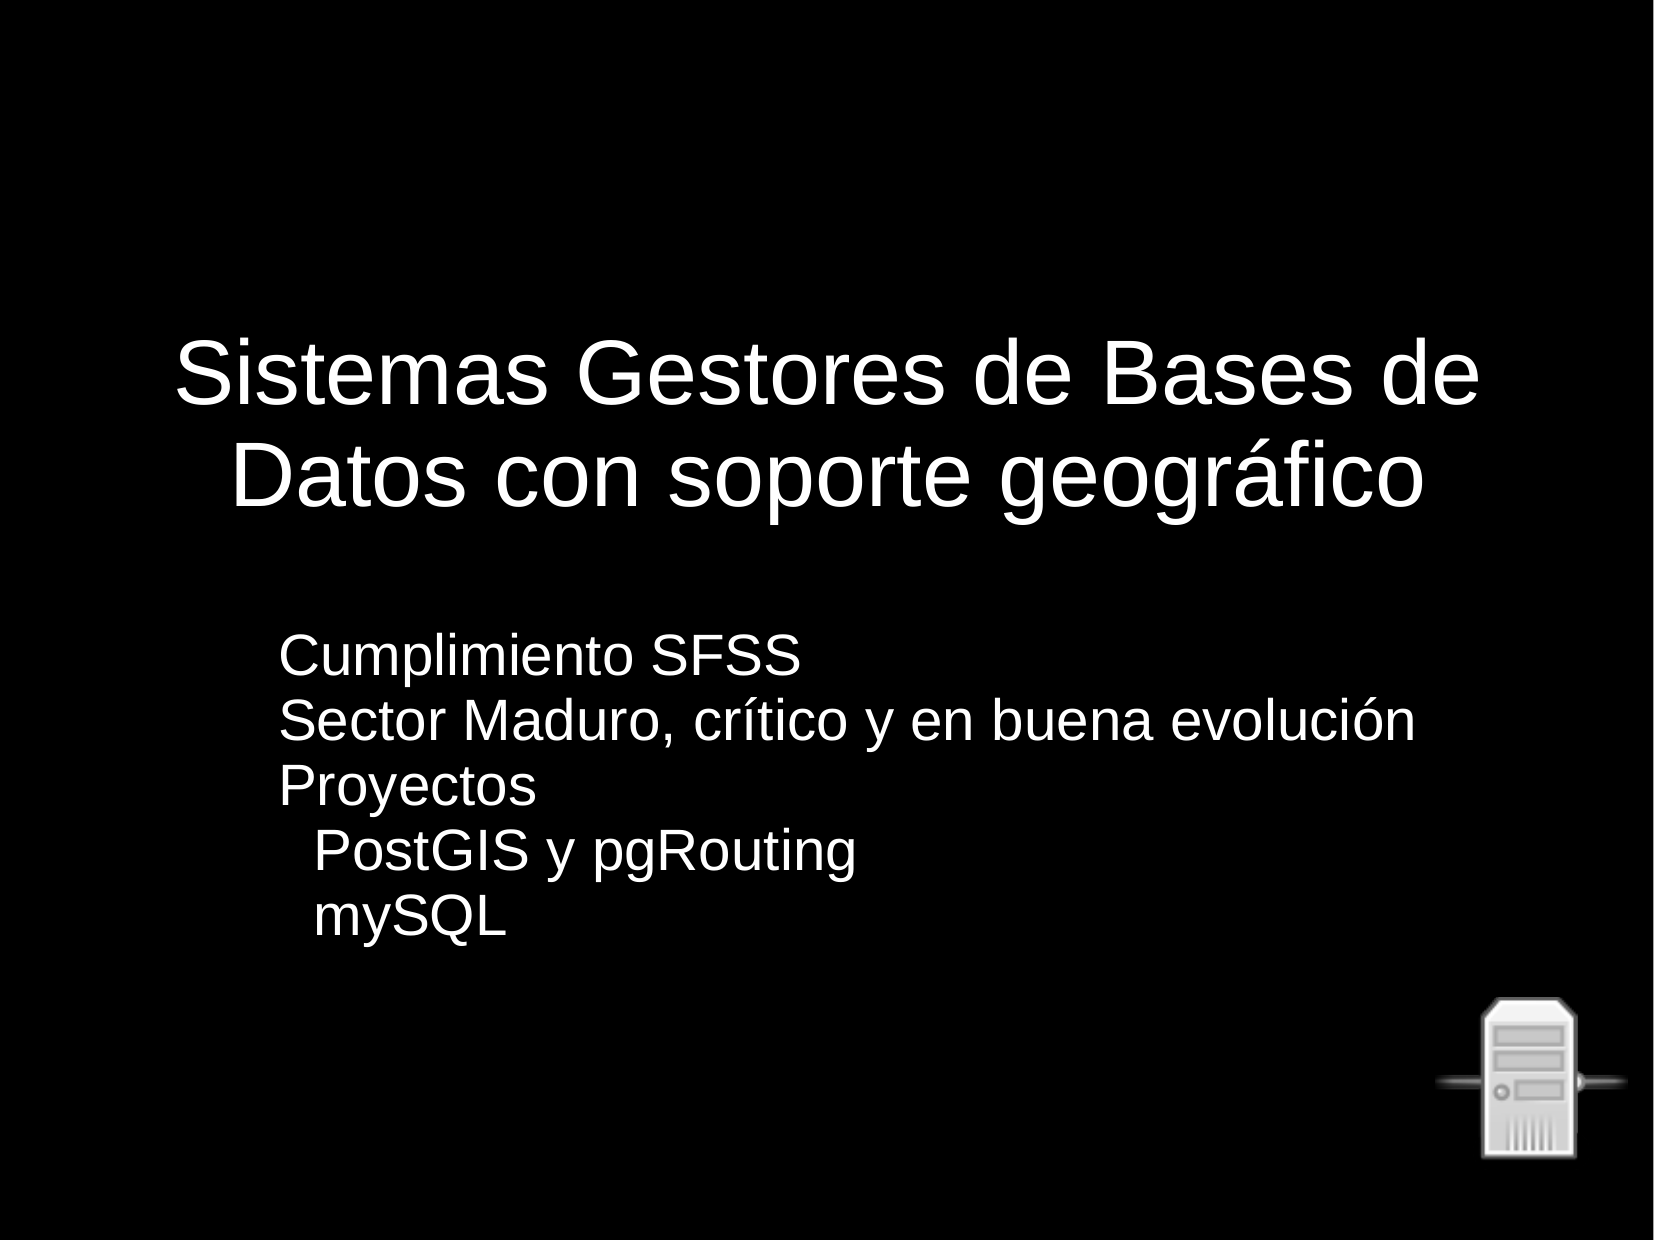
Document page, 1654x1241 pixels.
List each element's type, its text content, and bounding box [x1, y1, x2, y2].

title Sistemas Gestores de Bases de Datos con soporte geográfico [84, 310, 1573, 537]
picture [1435, 997, 1628, 1172]
text_box Cumplimiento SFSS Sector Maduro, crítico y en buena evolución Proyectos PostGIS y pgRouting mySQL [227, 615, 1563, 956]
